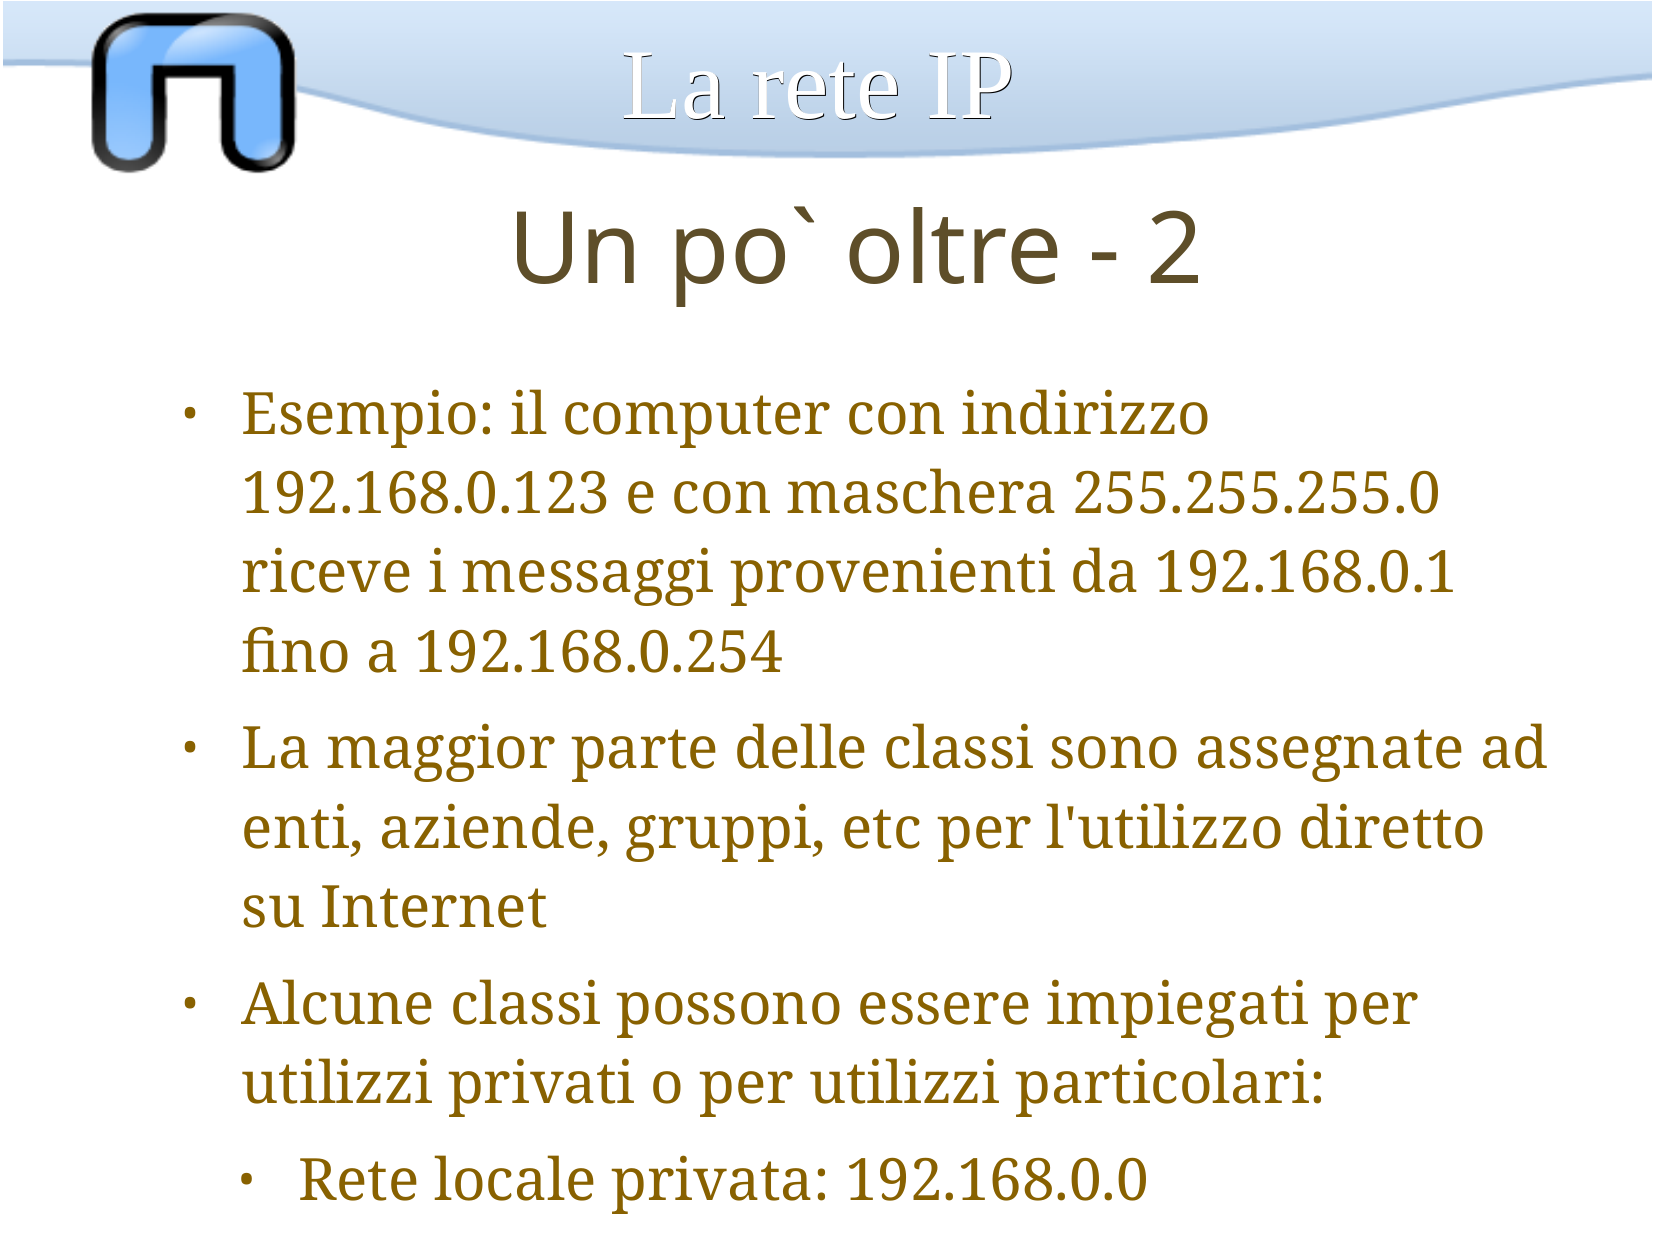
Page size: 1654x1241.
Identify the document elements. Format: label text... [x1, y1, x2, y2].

picture [0, 0, 1654, 1241]
text_box La rete IP [573, 29, 1063, 82]
title Un po` oltre - 2 [147, 82, 1565, 408]
list Esempio: il computer con indirizzo 192.168.0.123 e con maschera 255.255.255.0 riceve i messaggi provenienti da 192.168.0.1 fino a 192.168.0.254 La maggior parte delle classi sono assegnate ad enti, aziende, gruppi, etc per l'utilizzo diretto su Internet Alcune classi possono essere impiegati per utilizzi privati o per utilizzi particolari: Rete locale privata: 192.168.0.0 Rete da uno a molti (multicast): 225.1.1.1 [147, 408, 1565, 1241]
